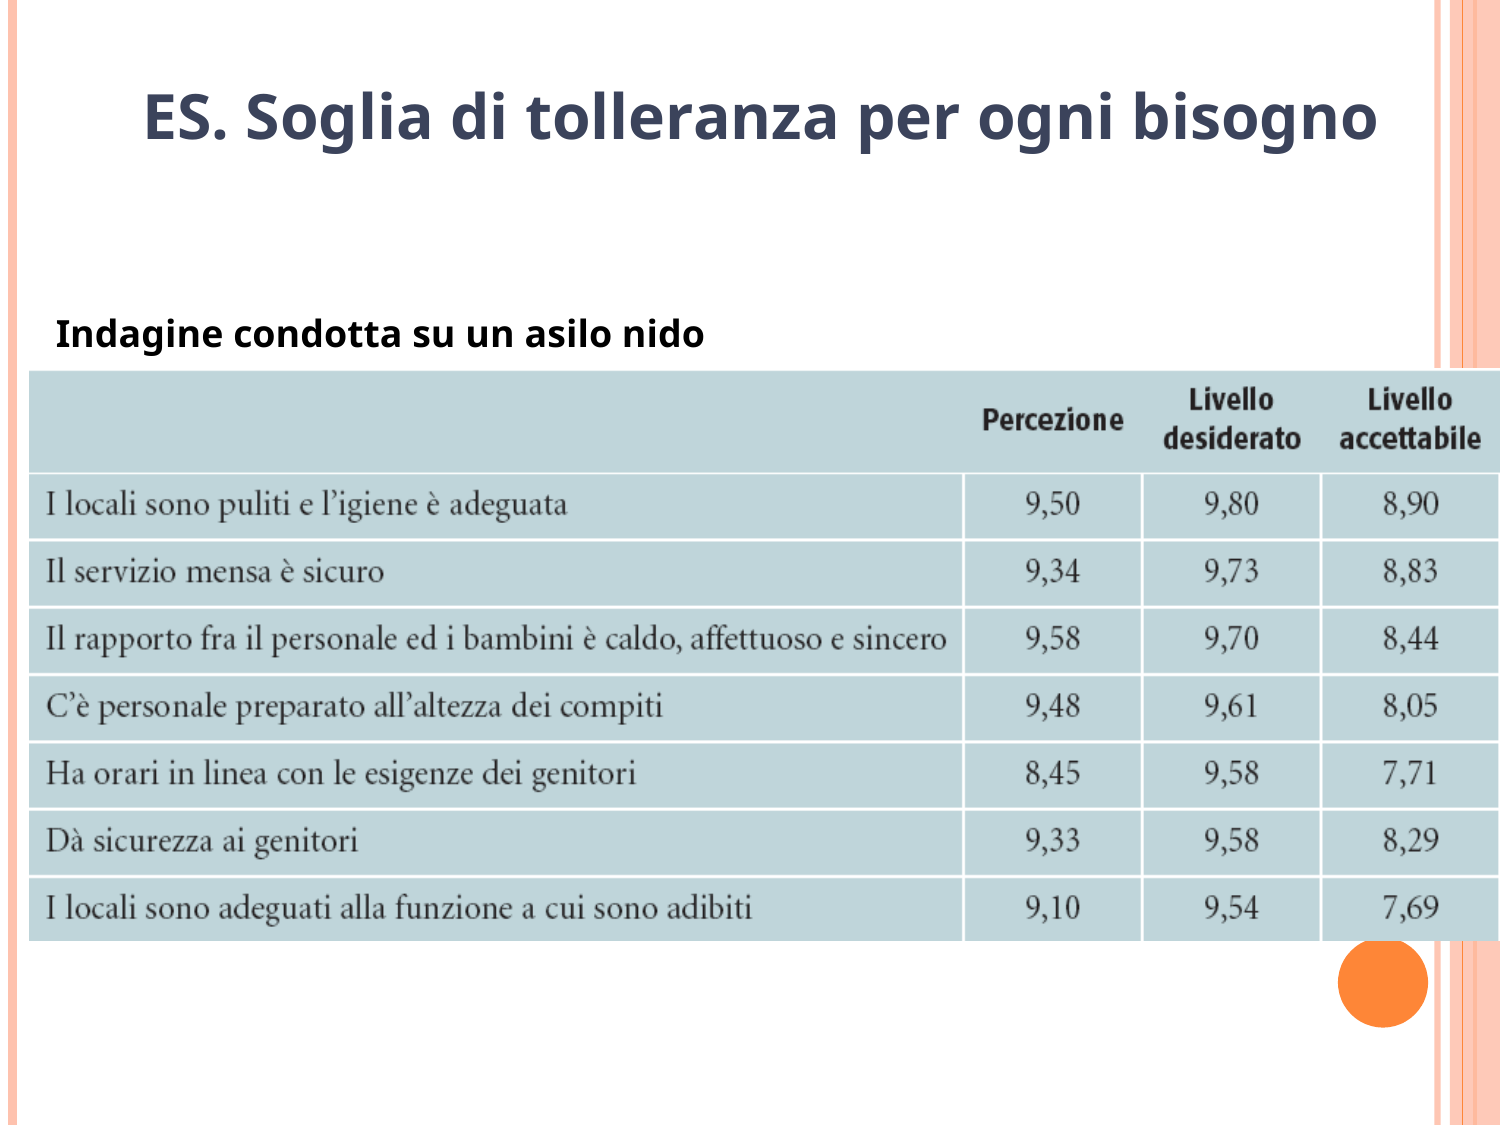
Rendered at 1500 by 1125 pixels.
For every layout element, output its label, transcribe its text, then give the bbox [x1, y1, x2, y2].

text_box Indagine condotta su un asilo nido [41, 302, 1471, 363]
picture [29, 368, 1500, 941]
text_box ES. Soglia di tolleranza per ogni bisogno [123, 58, 1399, 172]
